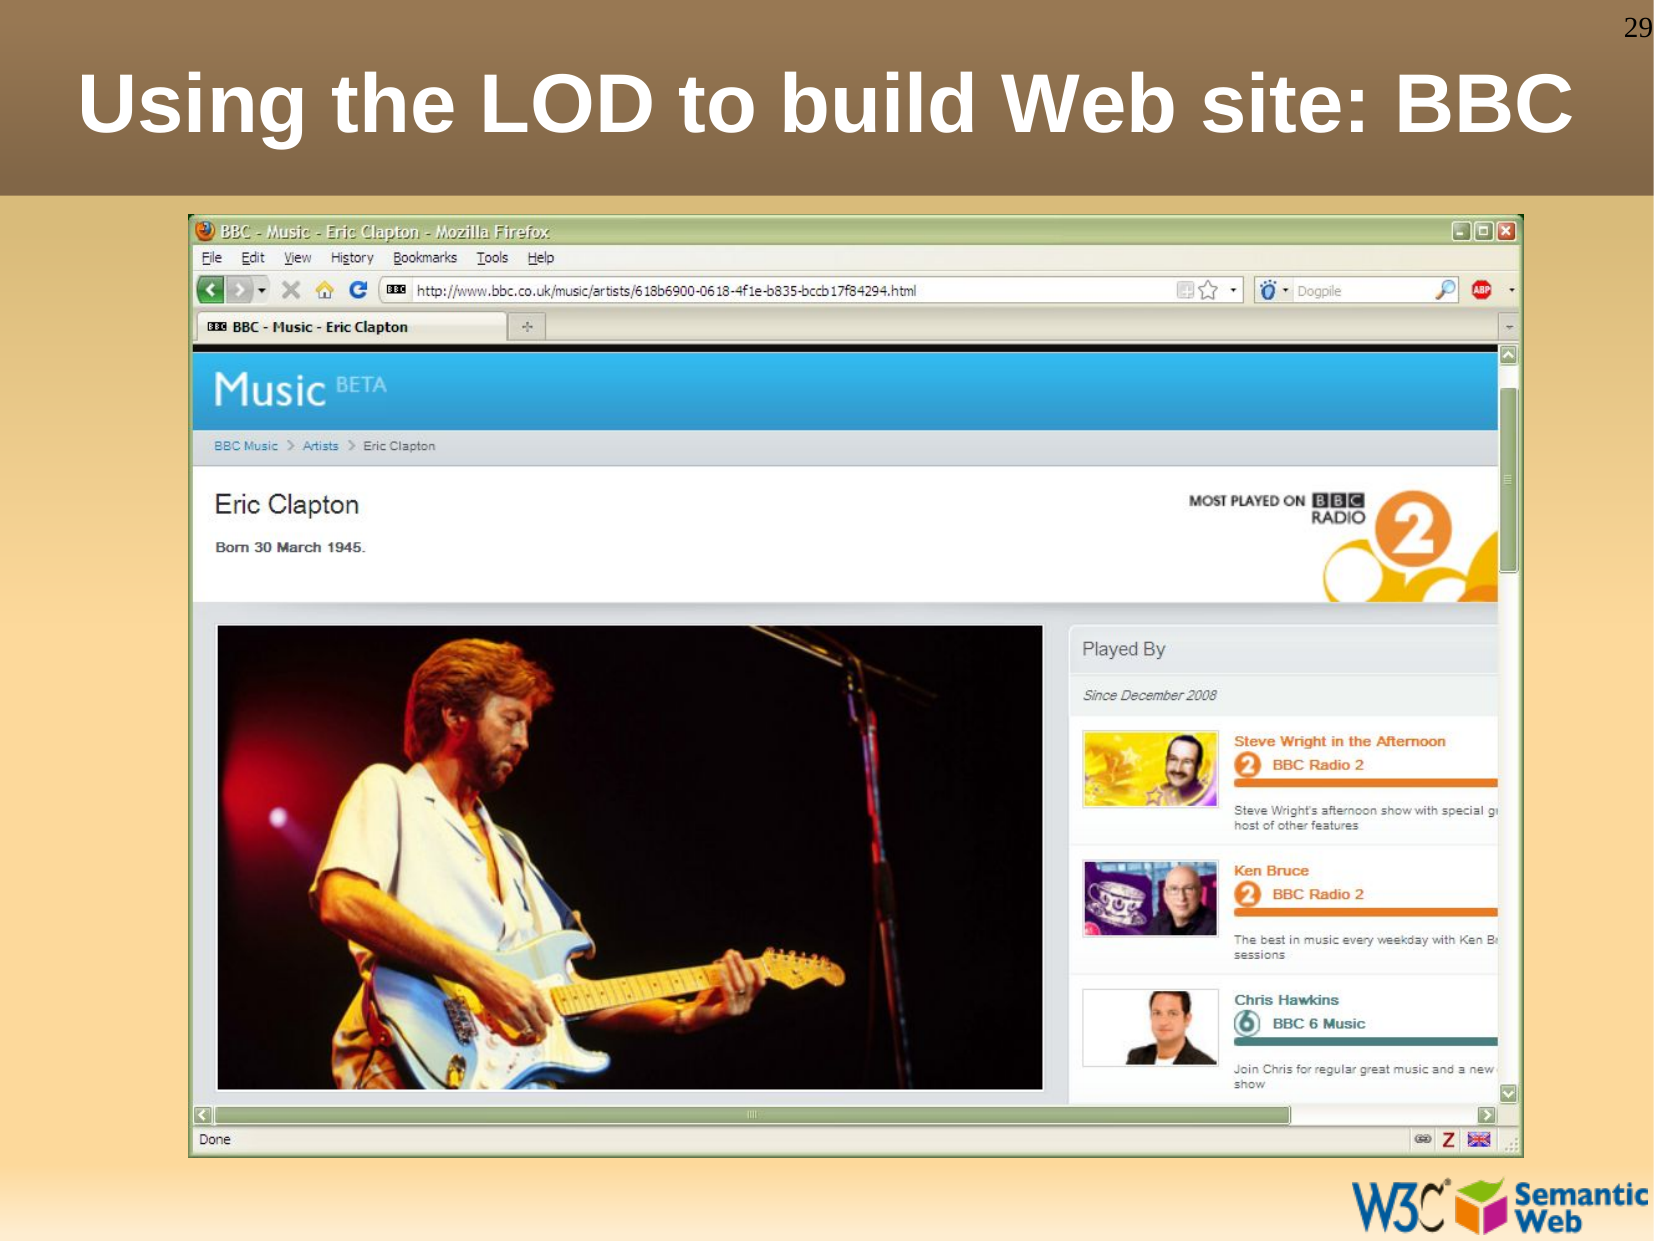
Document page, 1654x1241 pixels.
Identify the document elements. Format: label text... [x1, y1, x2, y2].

picture [0, 208, 1654, 1241]
title Using the LOD to build Web site: BBC [0, 0, 1654, 208]
